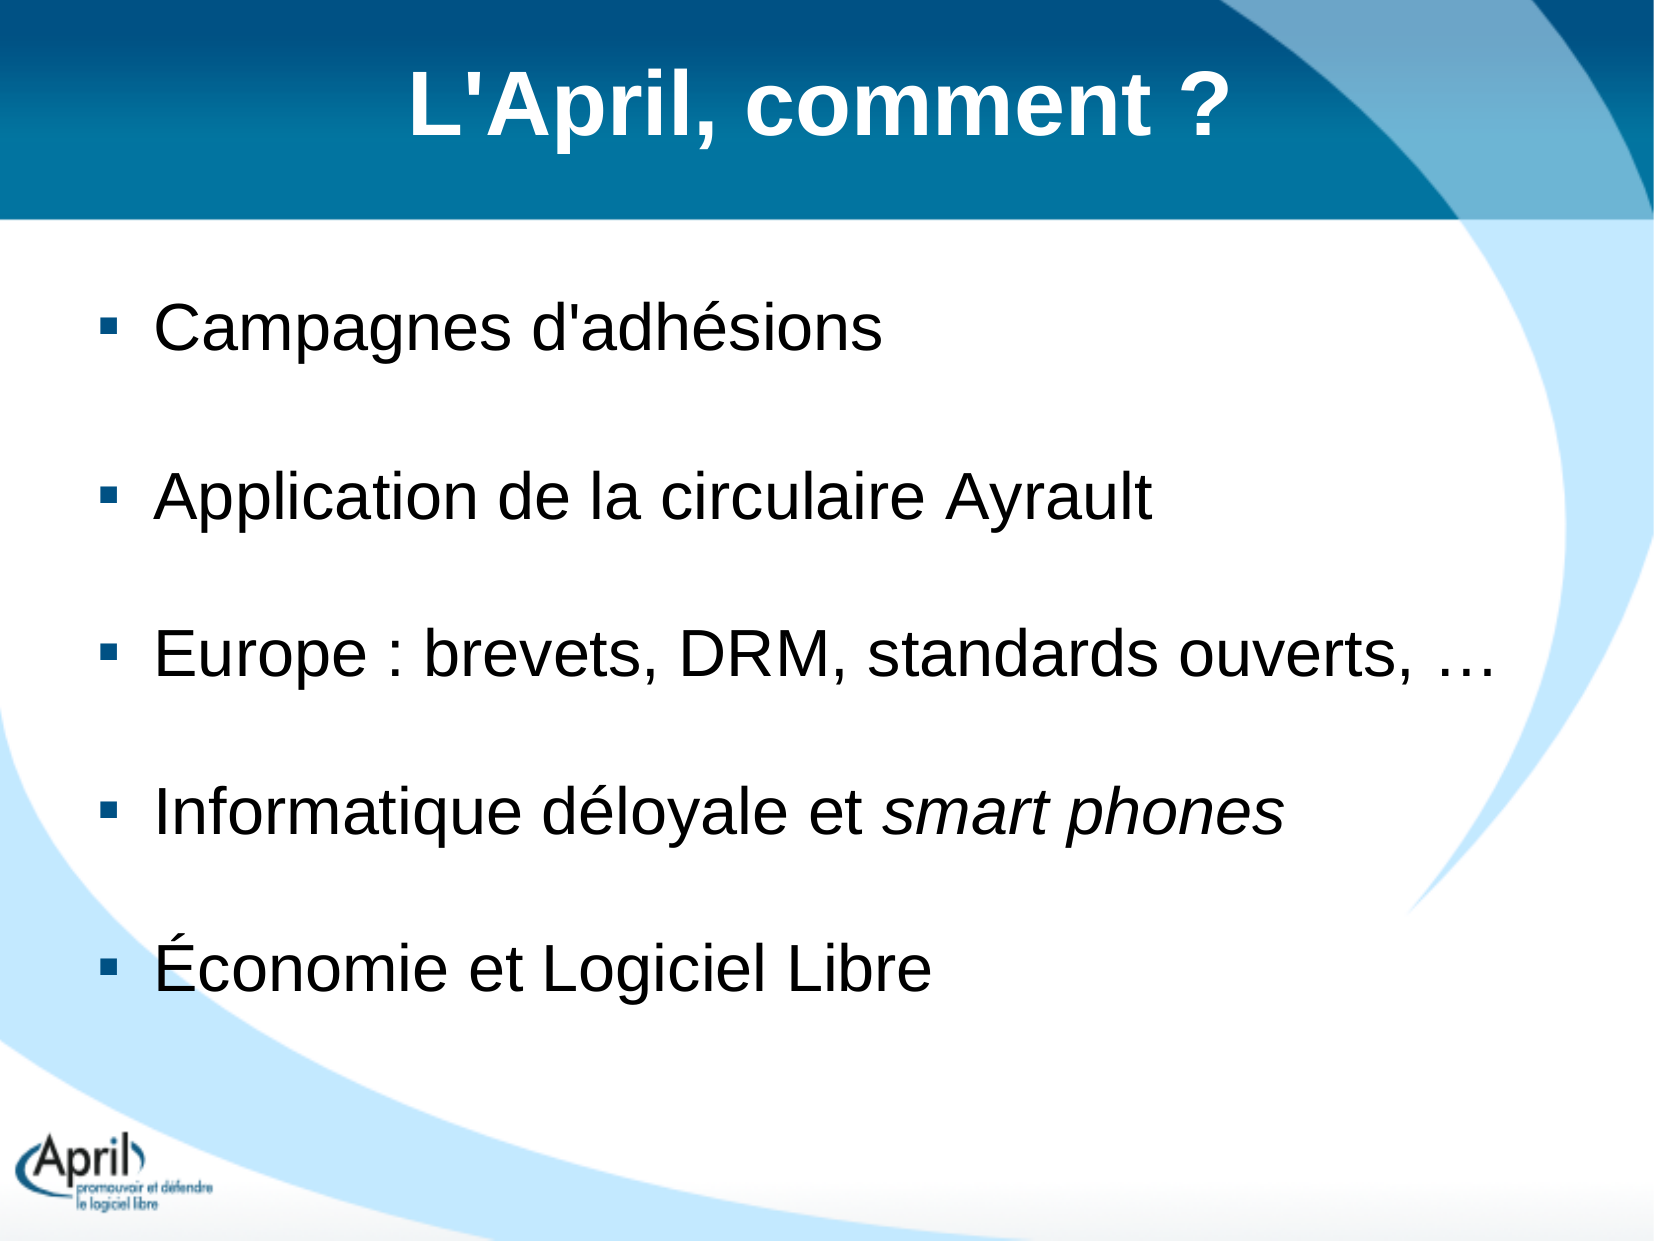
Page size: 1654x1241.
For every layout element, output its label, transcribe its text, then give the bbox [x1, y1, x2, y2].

list Campagnes d'adhésions Application de la circulaire Ayrault Europe : brevets, DRM, standards ouverts, … Informatique déloyale et smart phones Économie et Logiciel Libre [82, 290, 1571, 1094]
picture [0, 0, 1654, 1241]
title L'April, comment ? [76, 7, 1565, 200]
